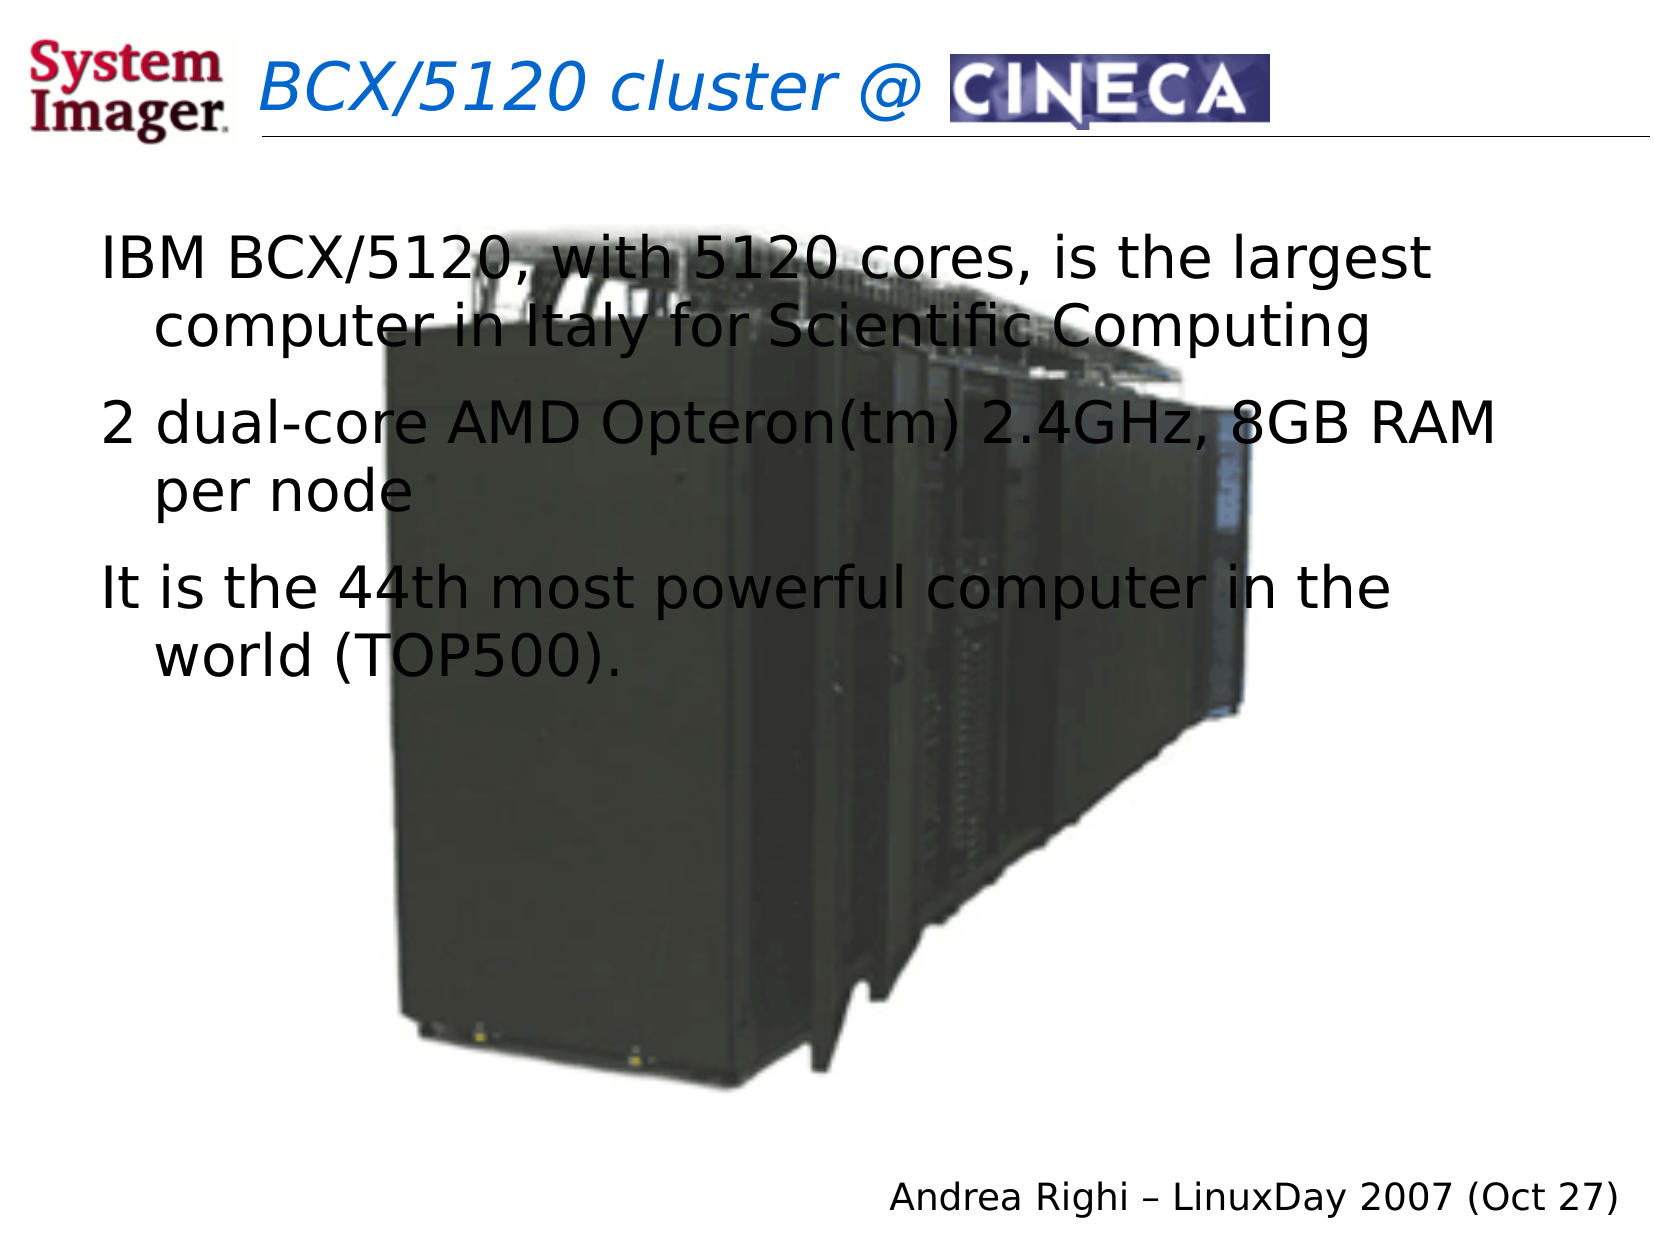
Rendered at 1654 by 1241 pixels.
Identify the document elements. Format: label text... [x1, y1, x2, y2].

title BCX/5120 cluster @ [258, 43, 1529, 131]
picture [25, 34, 237, 151]
text_box [950, 54, 1270, 140]
picture [82, 224, 1312, 1109]
list IBM BCX/5120, with 5120 cores, is the largest computer in Italy for Scientific Computing 2 dual-core AMD Opteron(tm) 2.4GHz, 8GB RAM per node It is the 44th most powerful computer in the world (TOP500). [844, 225, 1571, 1095]
picture [324, 336, 340, 342]
picture [290, 336, 305, 342]
picture [195, 336, 211, 342]
